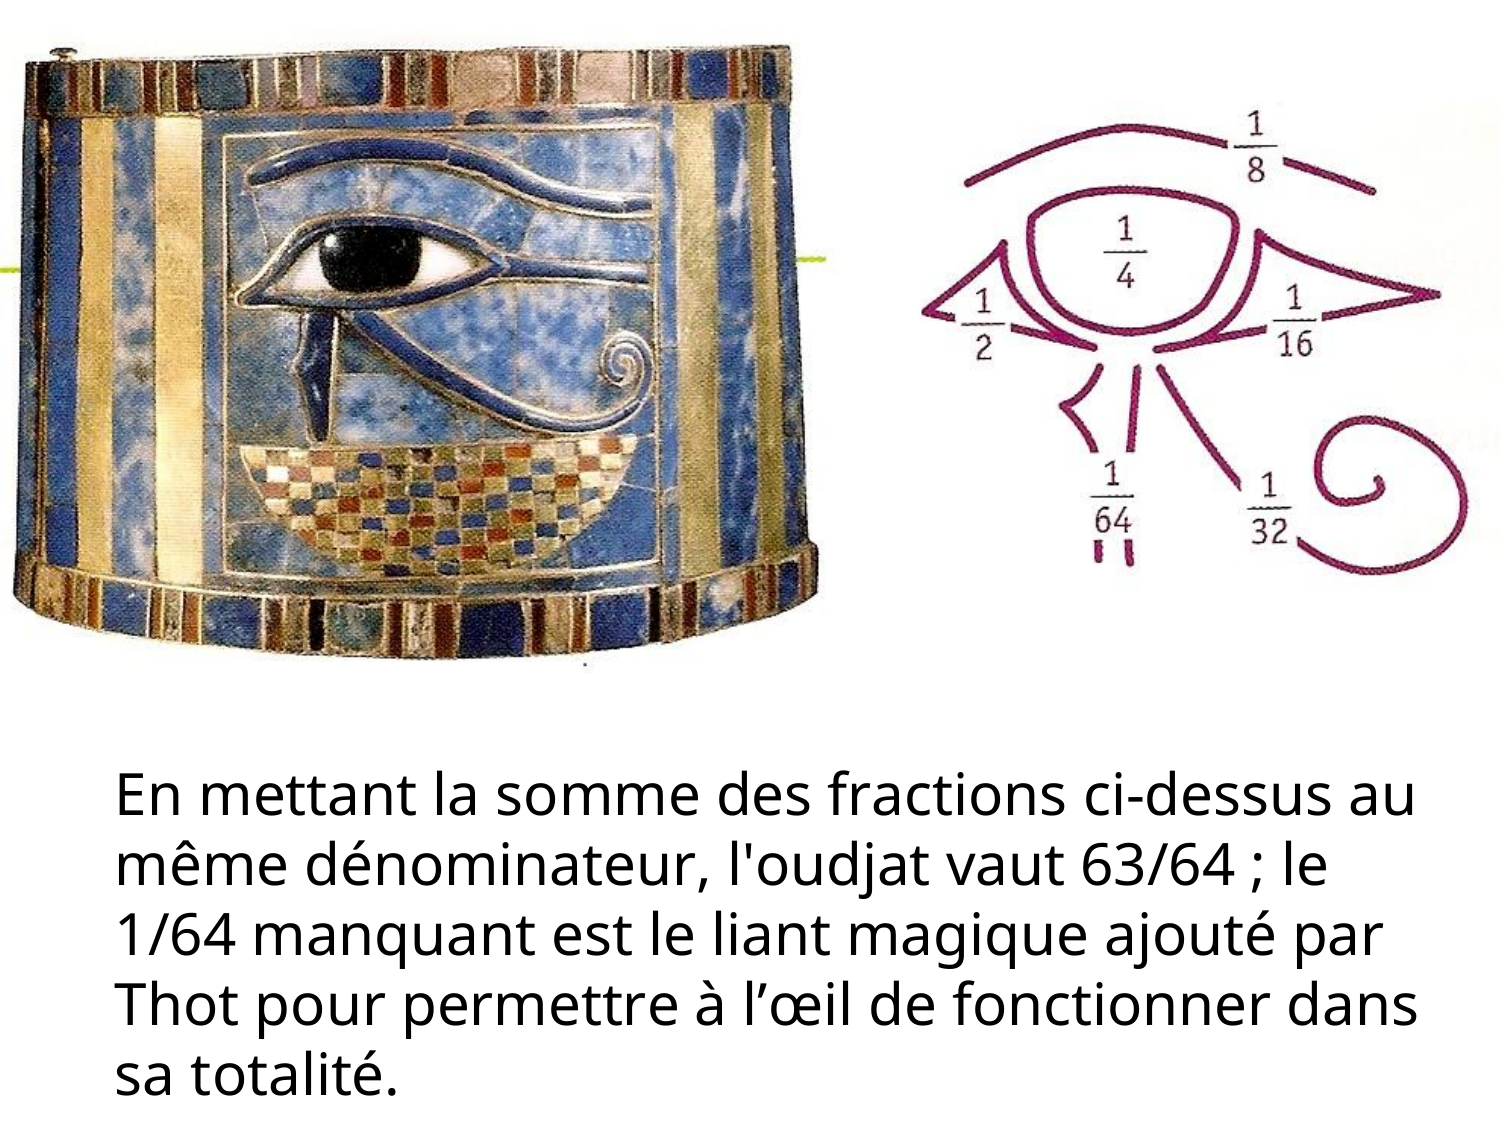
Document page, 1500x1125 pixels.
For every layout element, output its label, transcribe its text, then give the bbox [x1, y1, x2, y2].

picture [0, 30, 1500, 674]
title En mettant la somme des fractions ci-dessus au même dénominateur, l'oudjat vaut 63/64 ; le 1/64 manquant est le liant magique ajouté par Thot pour permettre à l’œil de fonctionner dans sa totalité. [100, 674, 1437, 1068]
